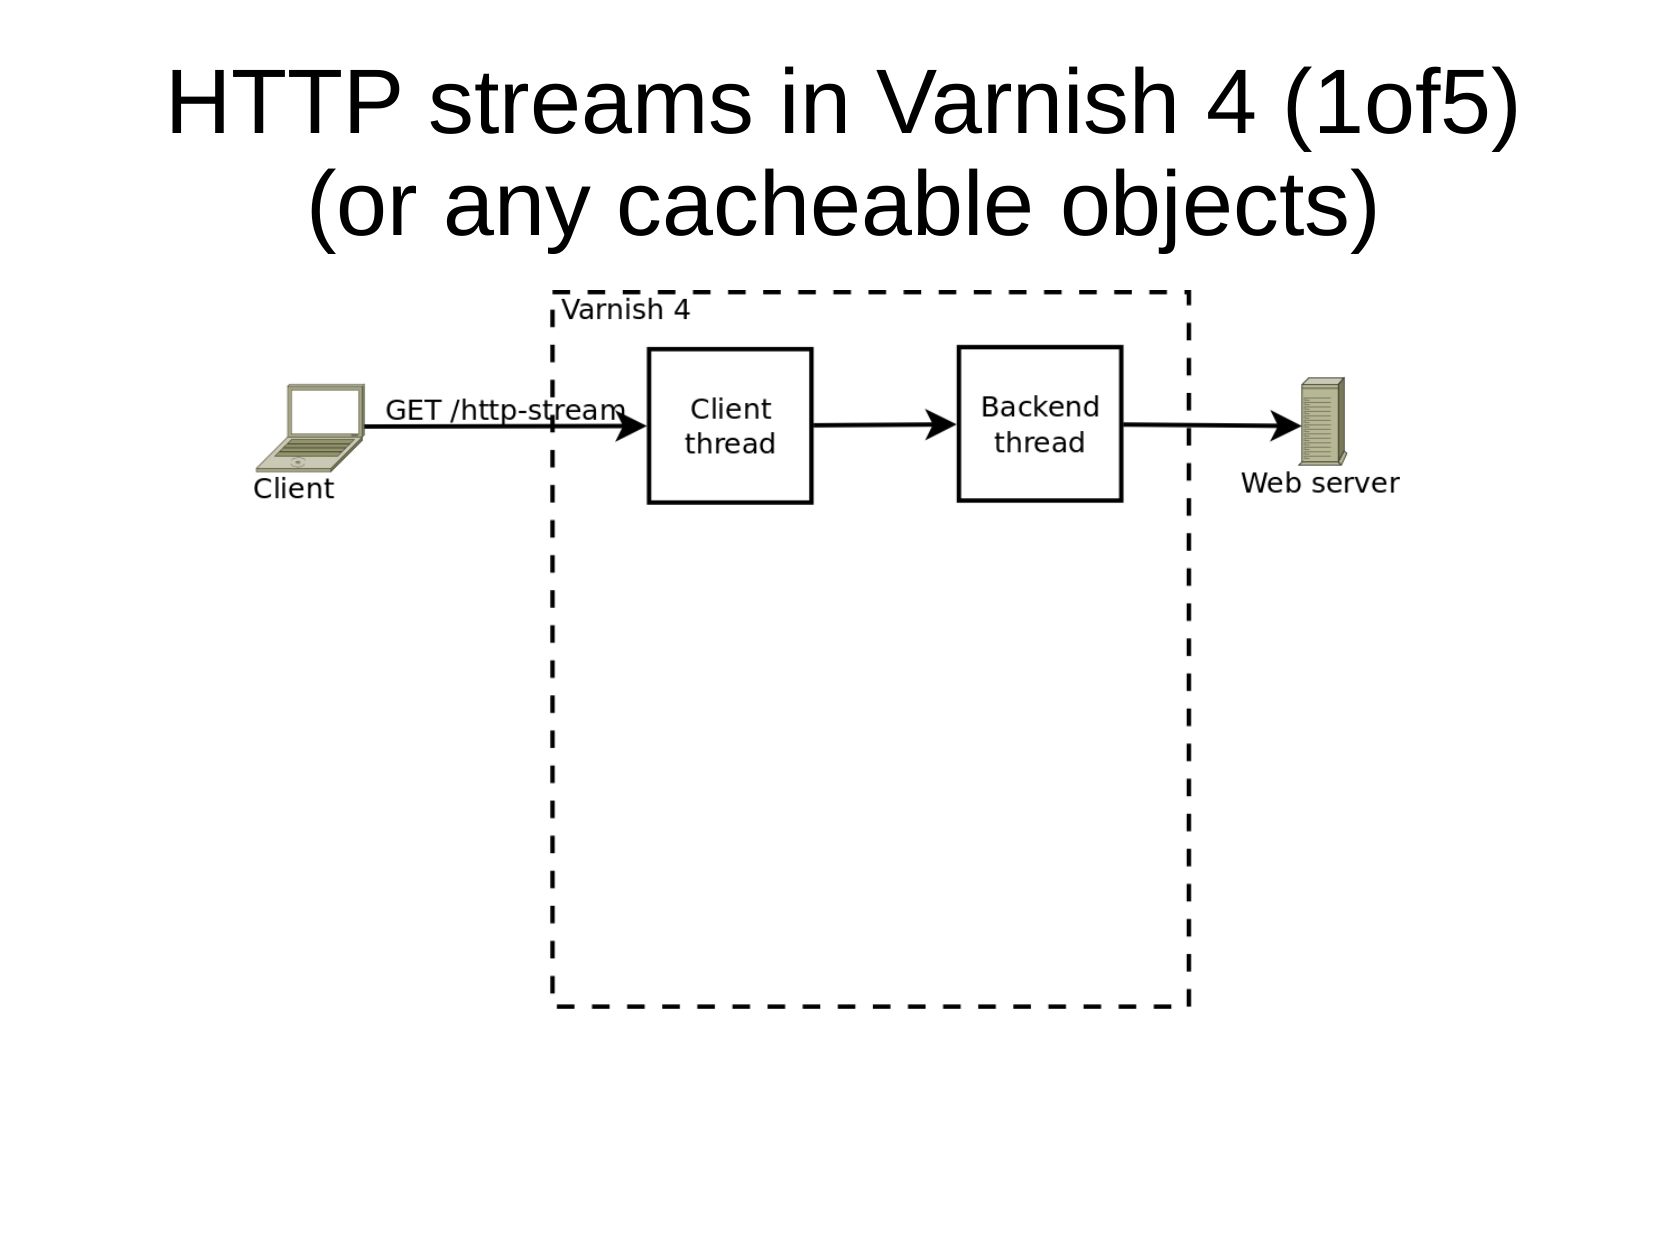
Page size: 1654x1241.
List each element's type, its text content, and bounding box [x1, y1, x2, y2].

picture [253, 290, 1401, 1010]
title HTTP streams in Varnish 4 (1of5) (or any cacheable objects) [82, 49, 1571, 257]
